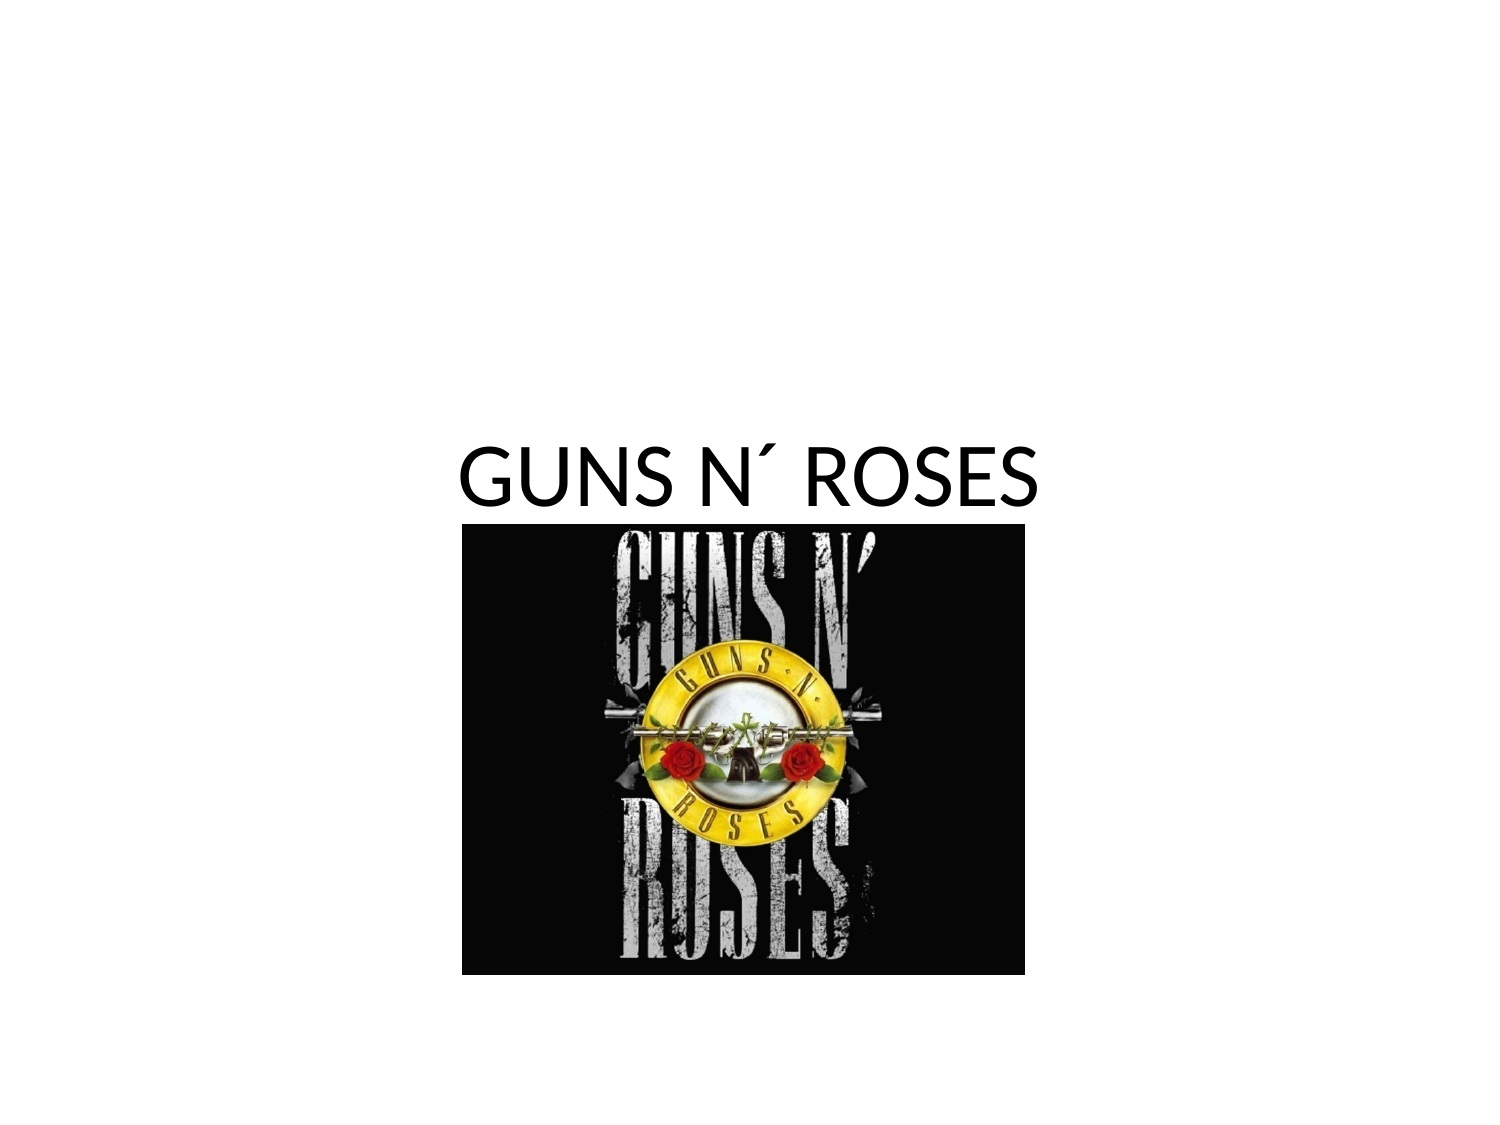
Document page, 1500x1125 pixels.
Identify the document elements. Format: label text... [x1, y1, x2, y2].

title GUNS N´ ROSES [112, 349, 1388, 591]
picture [462, 524, 1025, 975]
